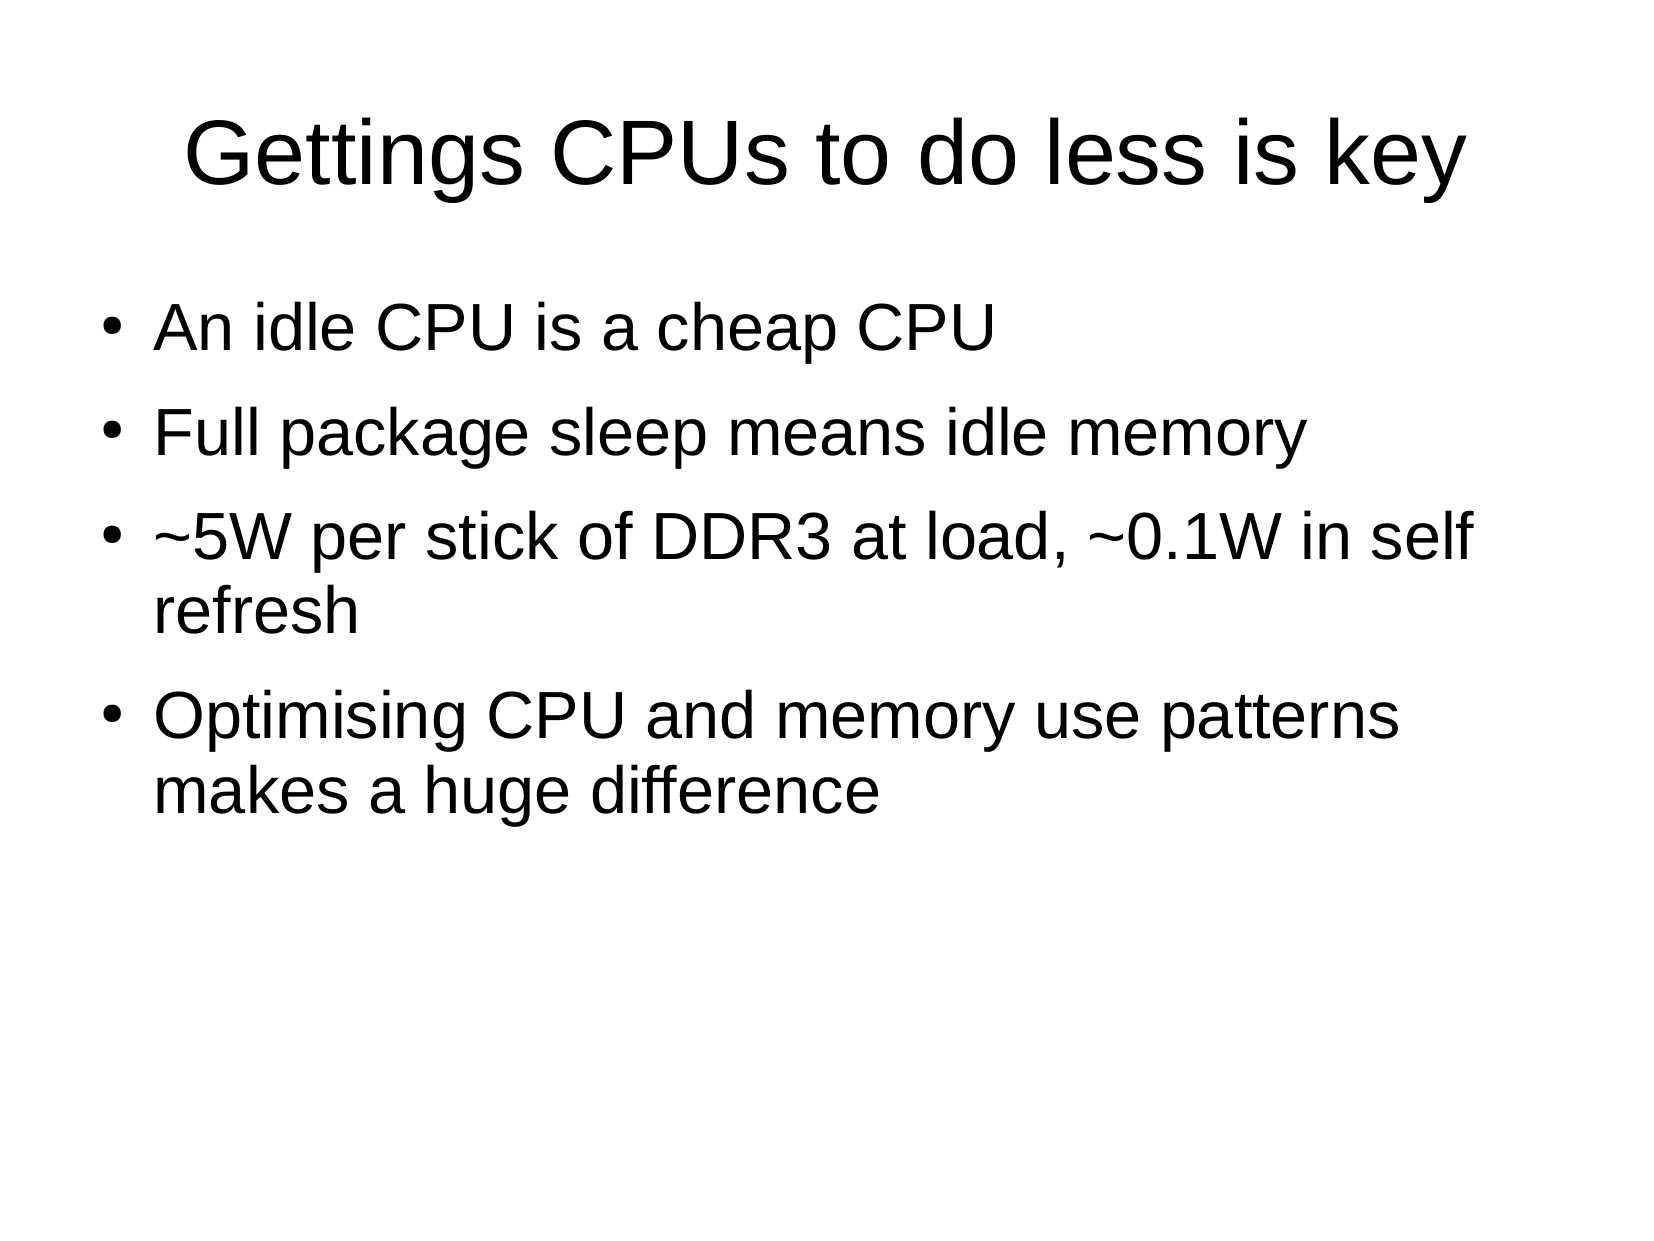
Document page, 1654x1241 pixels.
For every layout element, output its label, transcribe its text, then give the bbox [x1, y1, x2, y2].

list An idle CPU is a cheap CPU Full package sleep means idle memory ~5W per stick of DDR3 at load, ~0.1W in self refresh Optimising CPU and memory use patterns makes a huge difference [82, 290, 1571, 1109]
title Gettings CPUs to do less is key [82, 49, 1571, 257]
